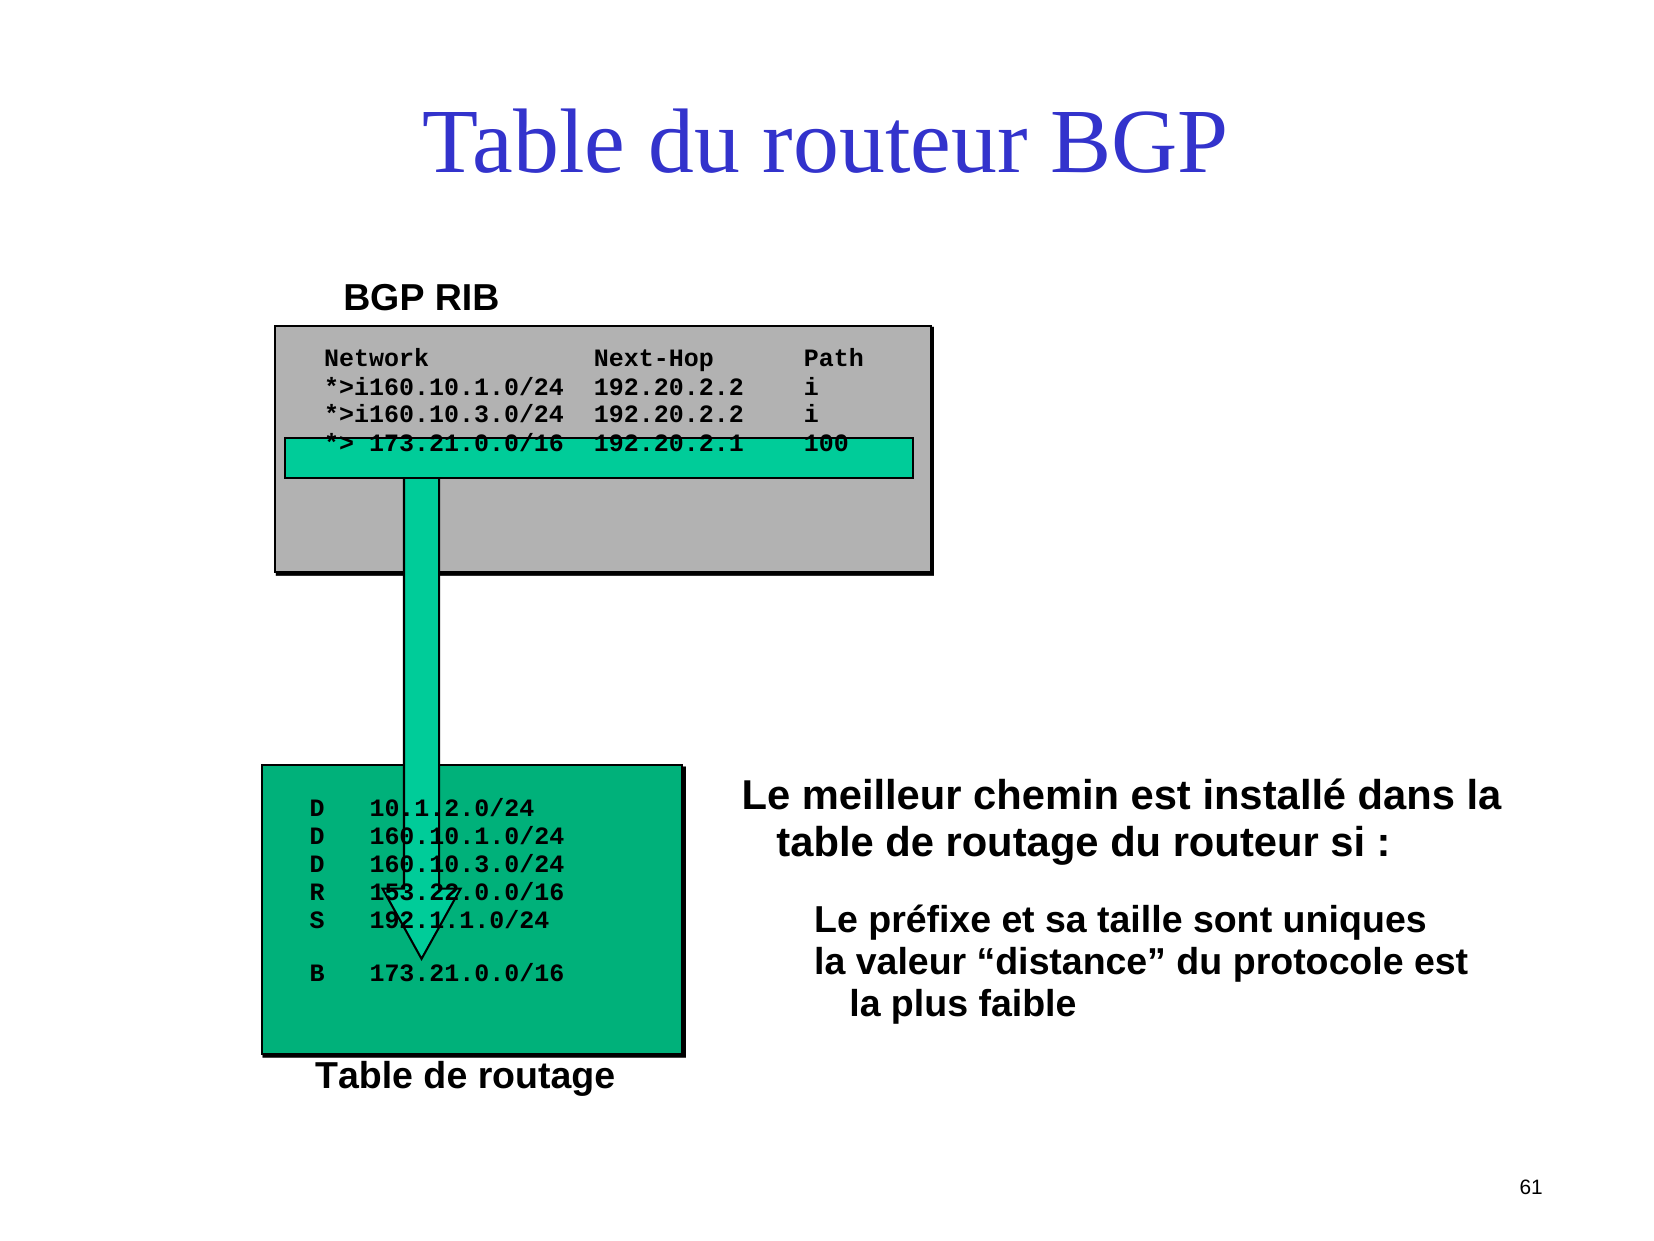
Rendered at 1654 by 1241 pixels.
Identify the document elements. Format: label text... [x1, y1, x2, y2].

title Table du routeur BGP [123, 41, 1530, 248]
text_box Network Next-Hop Path *>i160.10.1.0/24 192.20.2.2 i *>i160.10.3.0/24 192.20.2.2 i *> 173.21.0.0/16 192.20.2.1 100 [309, 336, 880, 465]
text_box B 173.21.0.0/16 [294, 950, 580, 995]
text_box D 10.1.2.0/24 D 160.10.1.0/24 D 160.10.3.0/24 R 153.22.0.0/16 S 192.1.1.0/24 [294, 786, 580, 943]
text_box Le préfixe et sa taille sont uniques la valeur “distance” du protocole est la plus faible [724, 891, 1554, 1033]
text_box BGP RIB [328, 269, 515, 327]
text_box [261, 326, 931, 1054]
text_box Table de routage [300, 1047, 631, 1105]
text_box Le meilleur chemin est installé dans la table de routage du routeur si : [726, 765, 1587, 874]
